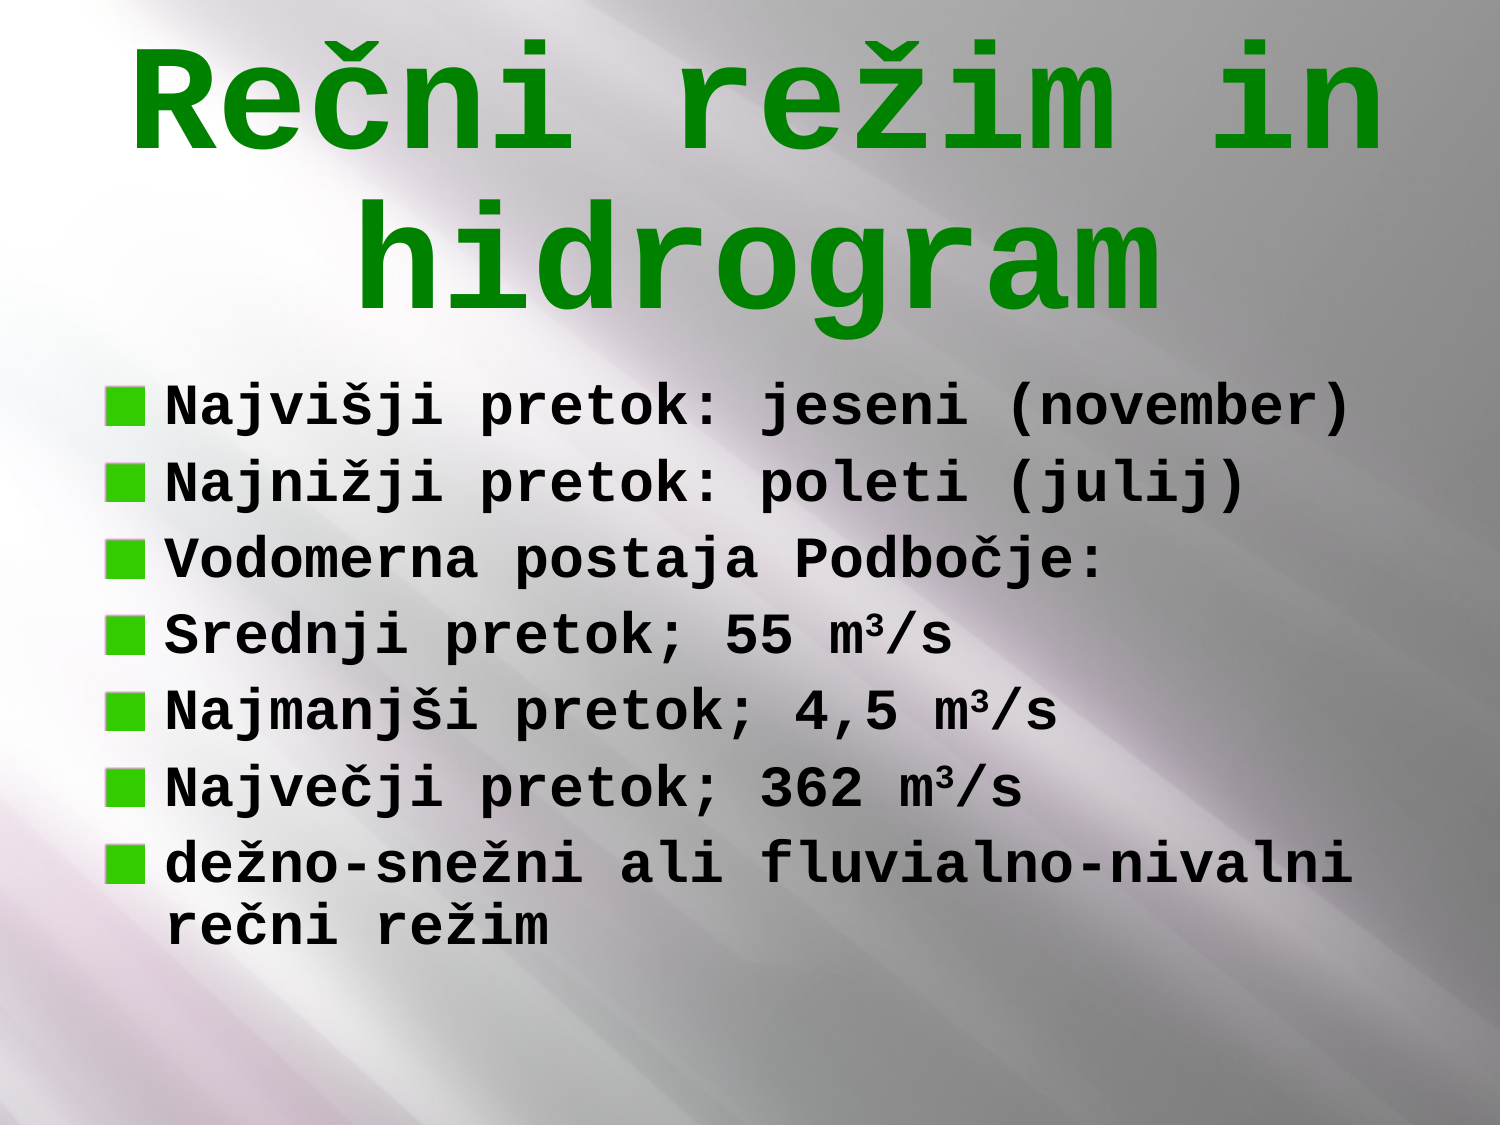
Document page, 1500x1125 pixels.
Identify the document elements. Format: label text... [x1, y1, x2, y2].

title Rečni režim in hidrogram [82, 105, 1432, 257]
list Najvišji pretok: jeseni (november)‏ Najnižji pretok: poleti (julij)‏ Vodomerna postaja Podbočje: Srednji pretok; 55 m3/s Najmanjši pretok; 4,5 m3/s Največji pretok; 362 m3/s dežno-snežni ali fluvialno-nivalni rečni režim [75, 375, 1425, 1036]
picture [0, 0, 1500, 1125]
